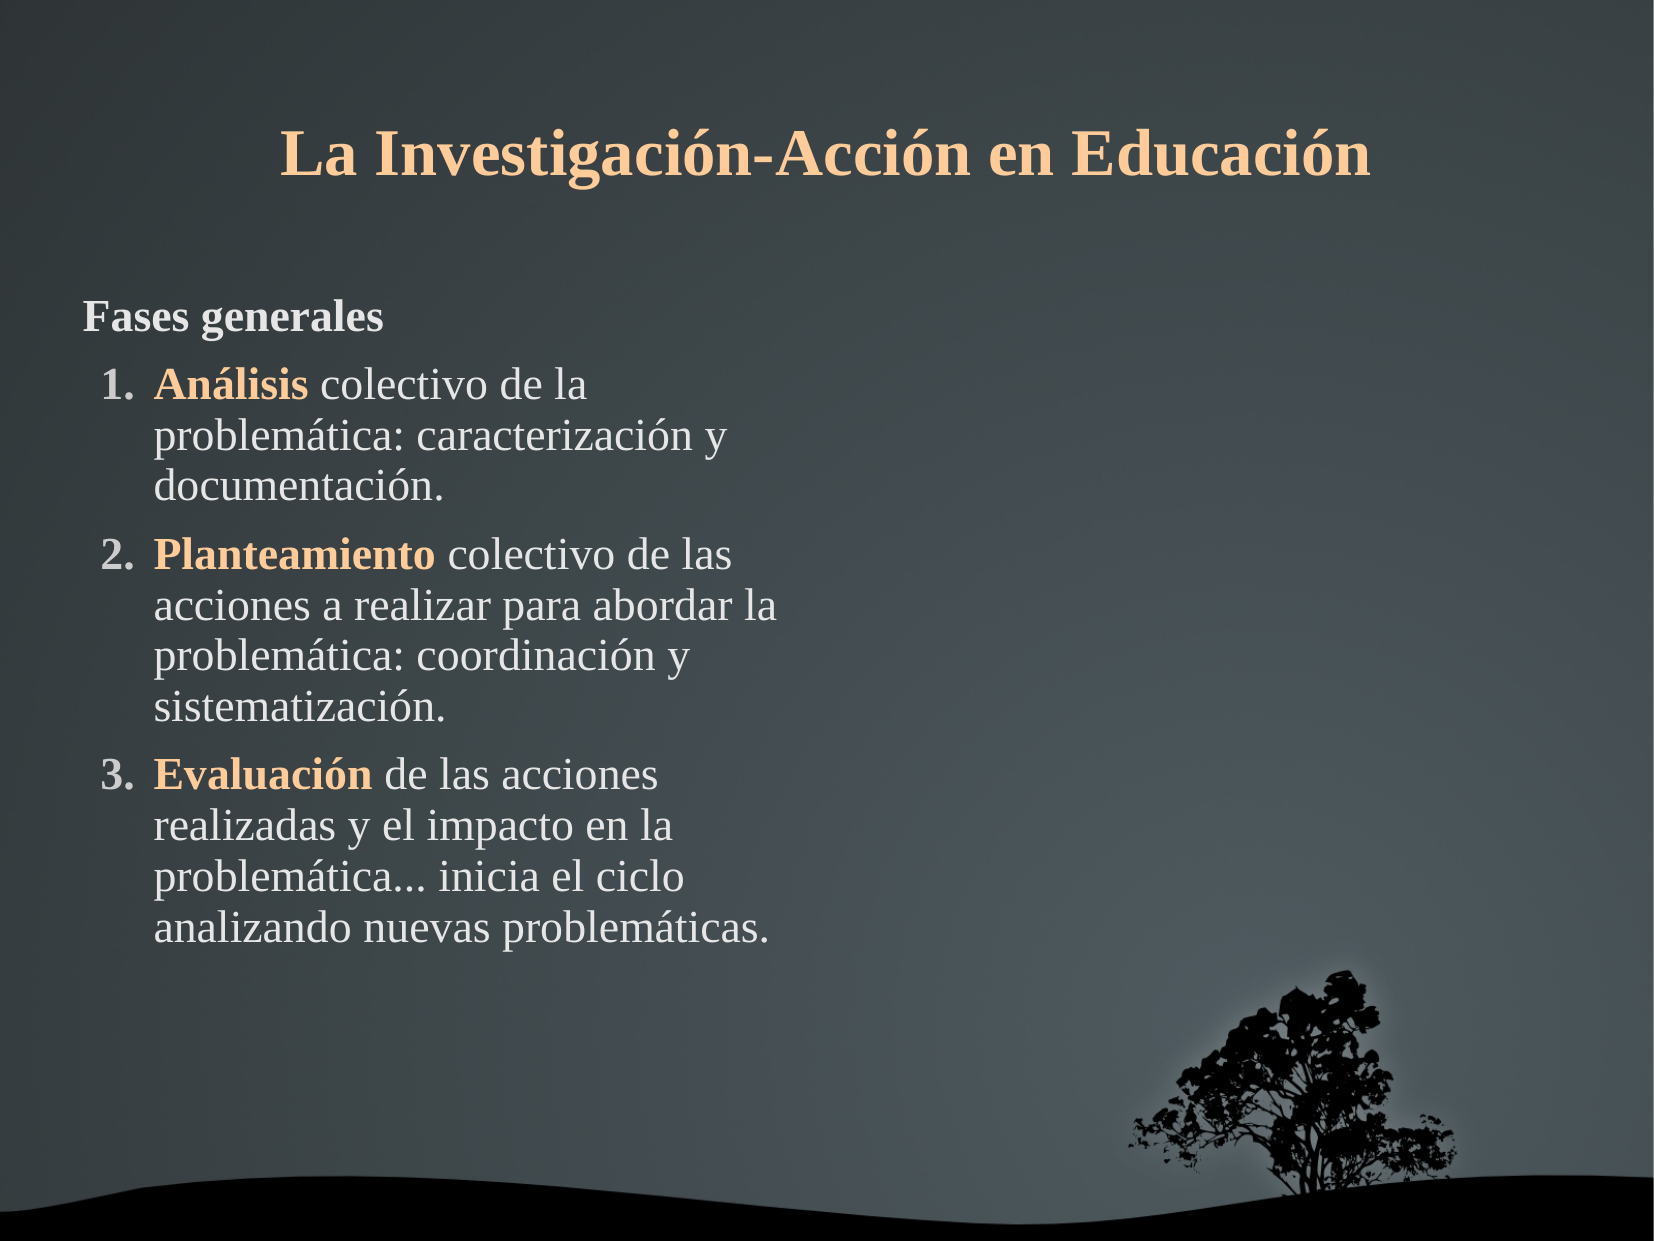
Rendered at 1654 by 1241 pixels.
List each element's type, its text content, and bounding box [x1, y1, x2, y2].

list Fases generales Análisis colectivo de la problemática: caracterización y documentación. Planteamiento colectivo de las acciones a realizar para abordar la problemática: coordinación y sistematización. Evaluación de las acciones realizadas y el impacto en la problemática... inicia el ciclo analizando nuevas problemáticas. [82, 290, 809, 1109]
title La Investigación-Acción en Educación [82, 49, 1571, 257]
picture [0, 0, 1654, 1241]
